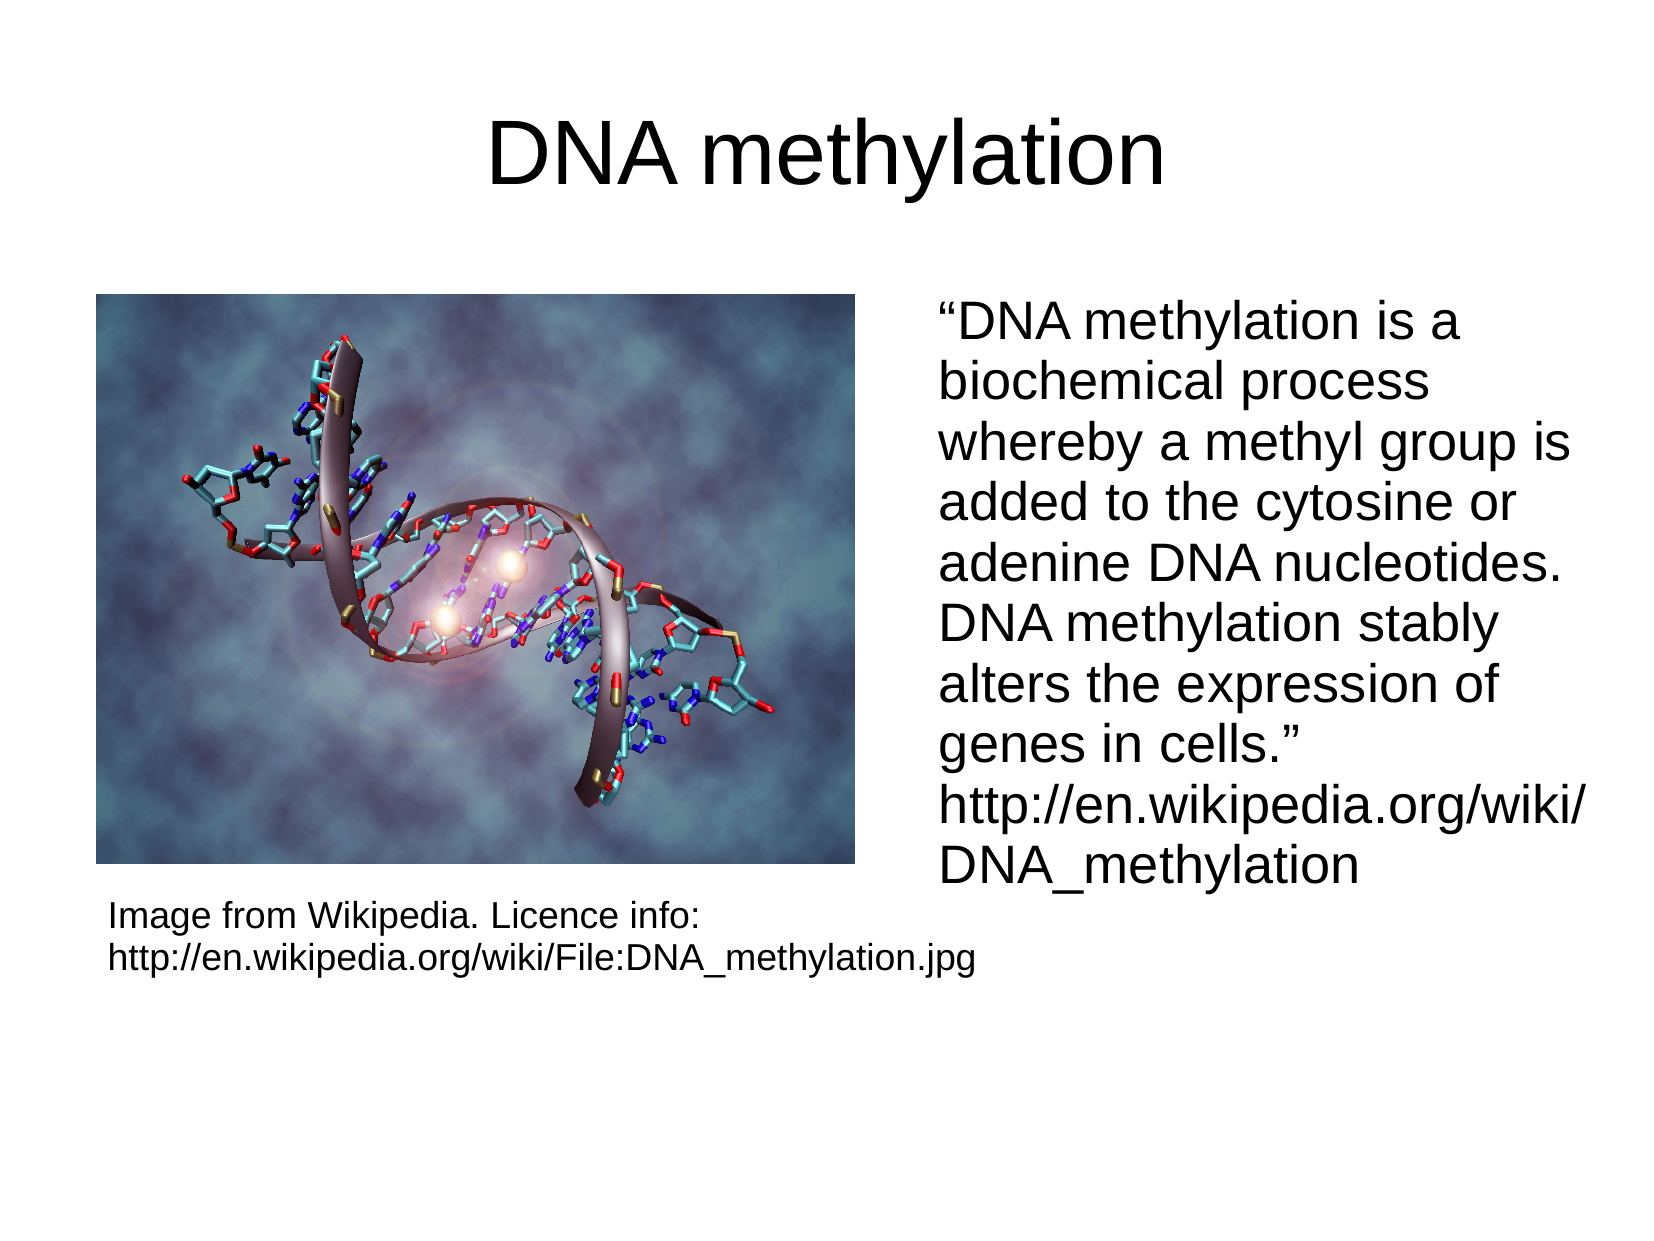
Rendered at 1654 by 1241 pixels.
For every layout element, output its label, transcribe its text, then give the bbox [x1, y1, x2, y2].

picture [96, 294, 855, 864]
title DNA methylation [82, 49, 1571, 257]
text_box Image from Wikipedia. Licence info: http://en.wikipedia.org/wiki/File:DNA_methylation.jpg [93, 887, 1050, 987]
list “DNA methylation is a biochemical process whereby a methyl group is added to the cytosine or adenine DNA nucleotides. DNA methylation stably alters the expression of genes in cells.” http://en.wikipedia.org/wiki/DNA_methylation [868, 290, 1601, 1109]
